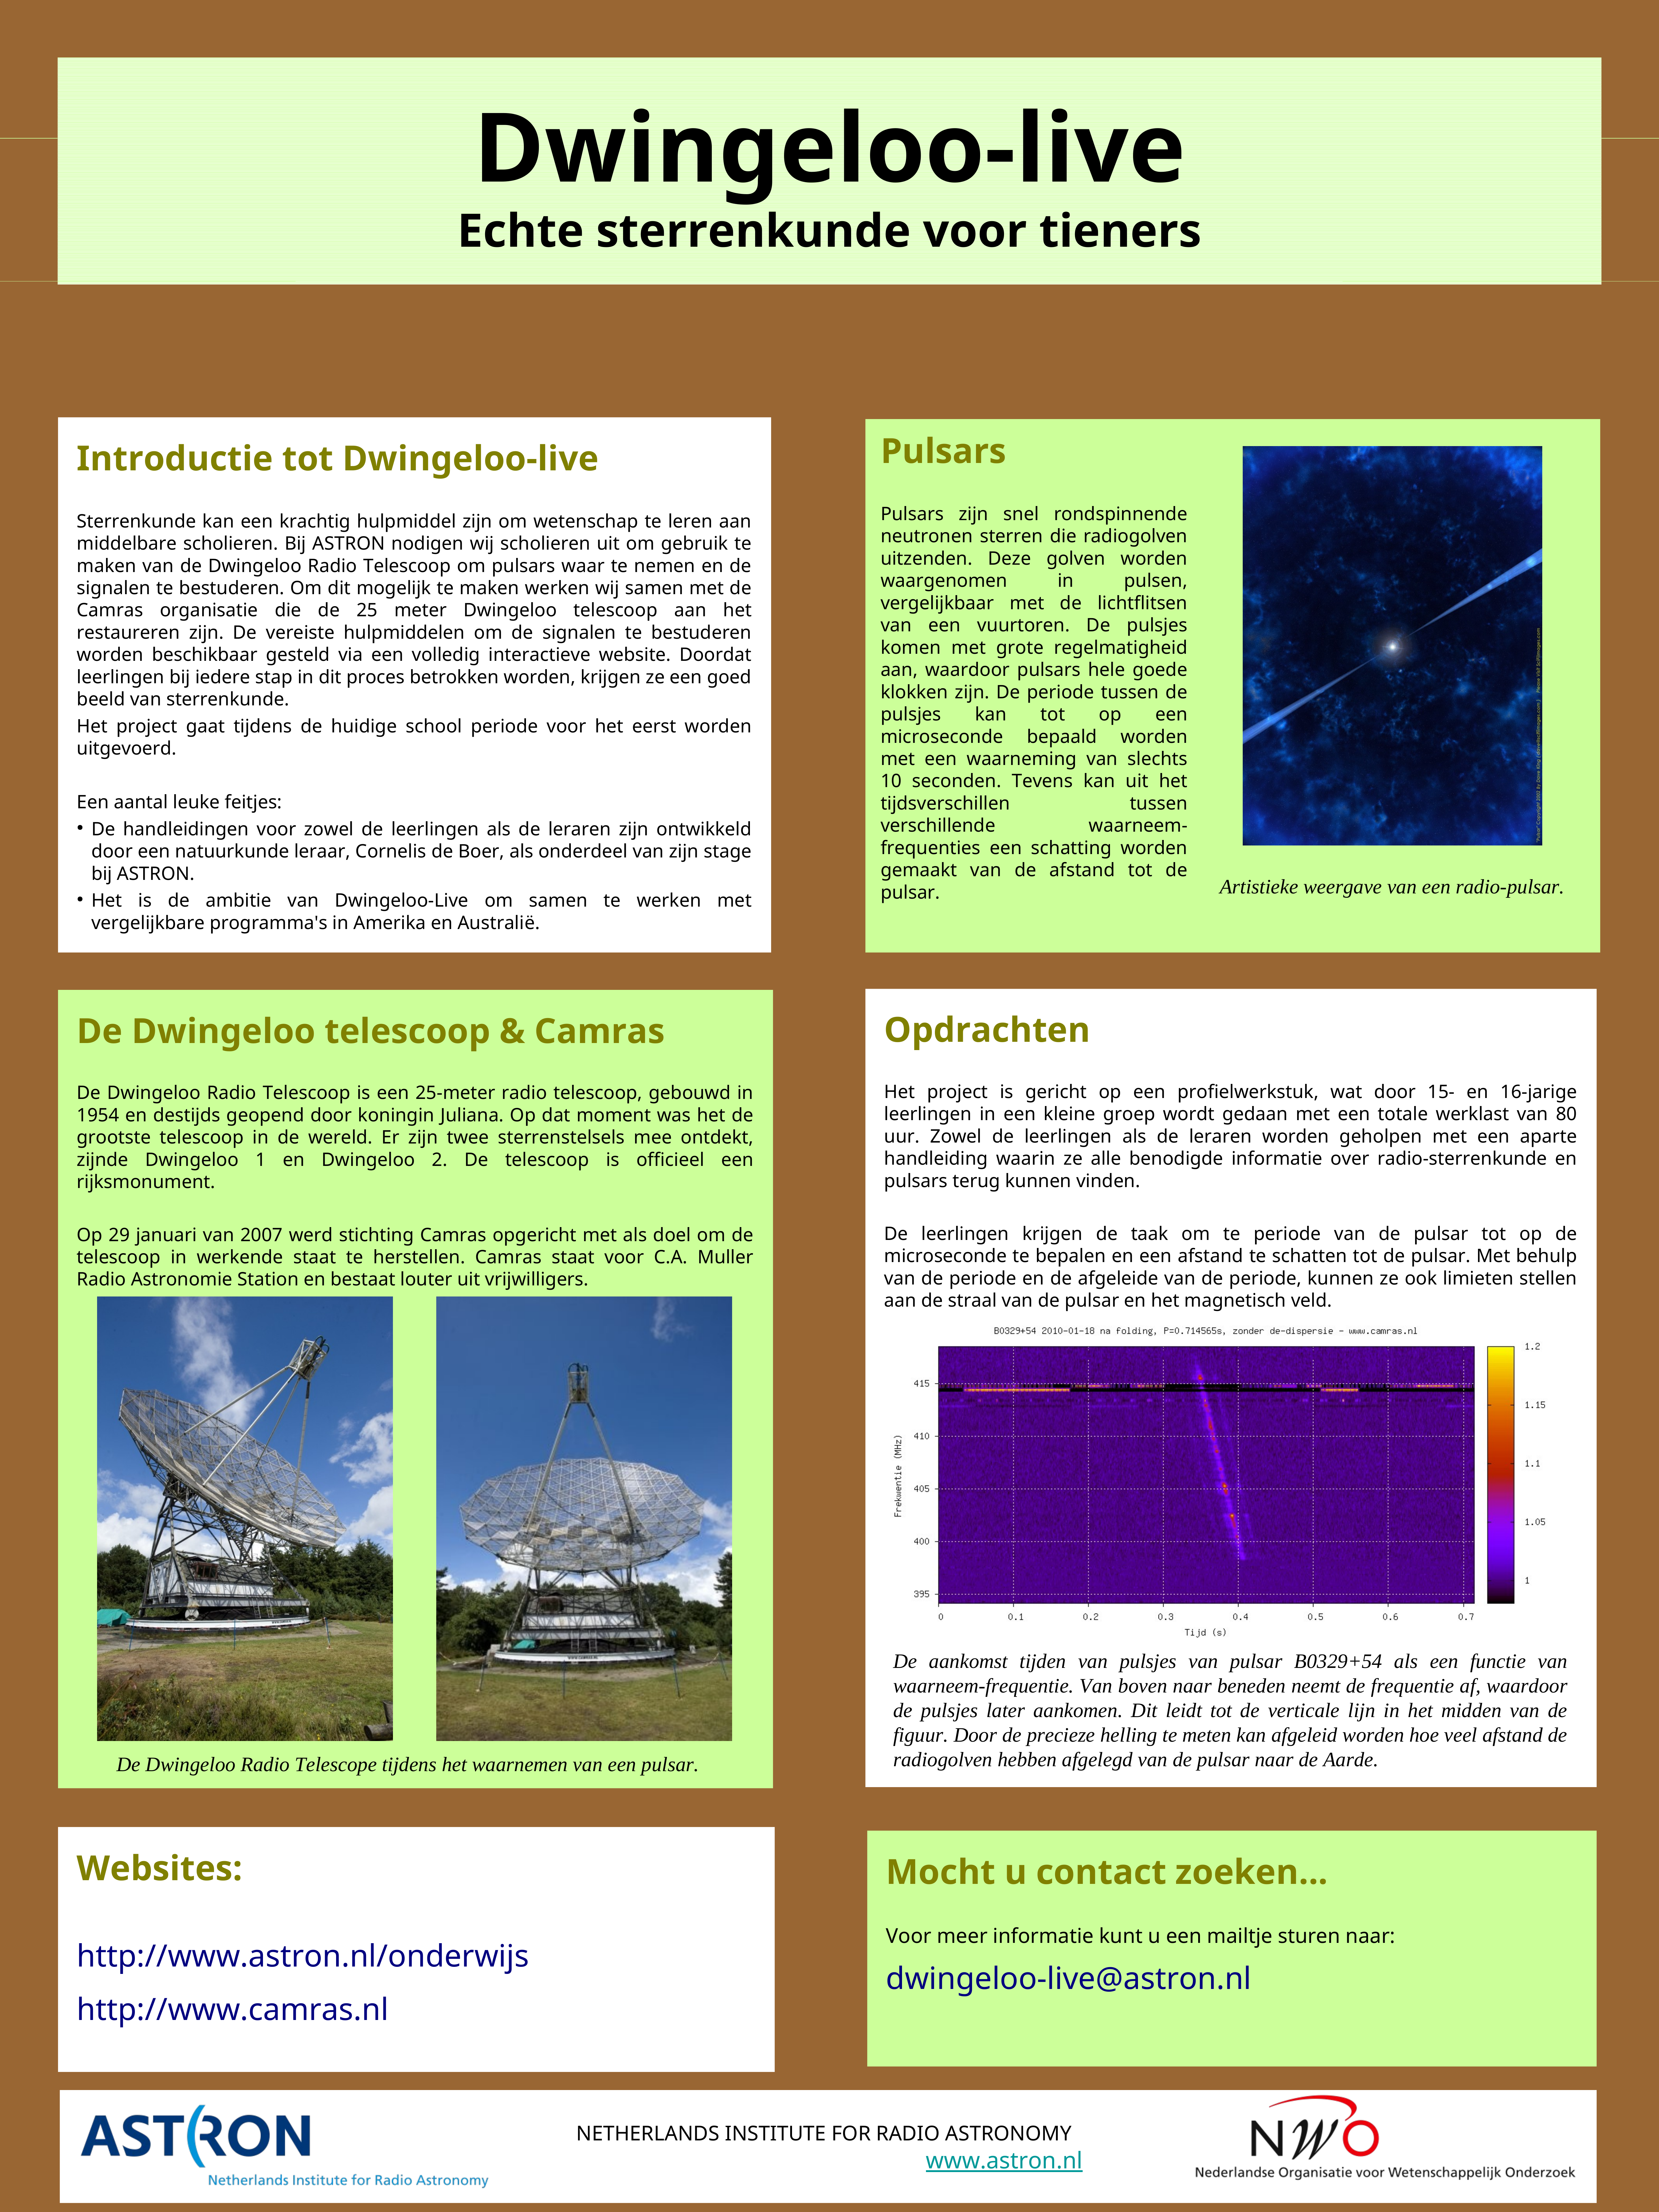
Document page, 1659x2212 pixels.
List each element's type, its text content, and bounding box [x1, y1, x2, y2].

text_box Artistieke weergave van een radio-pulsar. [1197, 854, 1588, 916]
picture [1243, 446, 1542, 845]
text_box [1207, 419, 1600, 953]
text_box Mocht u contact zoeken... Voor meer informatie kunt u een mailtje sturen naar: dwingeloo-live@astron.nl [867, 1830, 1597, 2067]
text_box Websites: http://www.astron.nl/onderwijs http://www.camras.nl [58, 1827, 775, 2072]
text_box [516, 2090, 1597, 2203]
picture [890, 1315, 1569, 1640]
text_box Pulsars Pulsars zijn snel rondspinnende neutronen sterren die radiogolven uitzenden. Deze golven worden waargenomen in pulsen, vergelijkbaar met de lichtflitsen van een vuurtoren. De pulsjes komen met grote regelmatigheid aan, waardoor pulsars hele goede klokken zijn. De periode tussen de pulsjes kan tot op een microseconde bepaald worden met een waarneming van slechts 10 seconden. Tevens kan uit het tijdsverschillen tussen verschillende waarneem-frequenties een schatting worden gemaakt van de afstand tot de pulsar. [862, 410, 1207, 1027]
text_box Introductie tot Dwingeloo-live Sterrenkunde kan een krachtig hulpmiddel zijn om wetenschap te leren aan middelbare scholieren. Bij ASTRON nodigen wij scholieren uit om gebruik te maken van de Dwingeloo Radio Telescoop om pulsars waar te nemen en de signalen te bestuderen. Om dit mogelijk te maken werken wij samen met de Camras organisatie die de 25 meter Dwingeloo telescoop aan het restaureren zijn. De vereiste hulpmiddelen om de signalen te bestuderen worden beschikbaar gesteld via een volledig interactieve website. Doordat leerlingen bij iedere stap in dit proces betrokken worden, krijgen ze een goed beeld van sterrenkunde. Het project gaat tijdens de huidige school periode voor het eerst worden uitgevoerd. Een aantal leuke feitjes: De handleidingen voor zowel de leerlingen als de leraren zijn ontwikkeld door een natuurkunde leraar, Cornelis de Boer, als onderdeel van zijn stage bij ASTRON. Het is de ambitie van Dwingeloo-Live om samen te werken met vergelijkbare programma's in Amerika en Australië. [58, 417, 771, 953]
picture [52, 2090, 516, 2212]
picture [97, 1296, 393, 1741]
text_box Opdrachten Het project is gericht op een profielwerkstuk, wat door 15- en 16-jarige leerlingen in een kleine groep wordt gedaan met een totale werklast van 80 uur. Zowel de leerlingen als de leraren worden geholpen met een aparte handleiding waarin ze alle benodigde informatie over radio-sterrenkunde en pulsars terug kunnen vinden. De leerlingen krijgen de taak om te periode van de pulsar tot op de microseconde te bepalen en een afstand te schatten tot de pulsar. Met behulp van de periode en de afgeleide van de periode, kunnen ze ook limieten stellen aan de straal van de pulsar en het magnetisch veld. [865, 989, 1597, 1787]
picture [436, 1296, 732, 1741]
picture [1140, 2092, 1577, 2181]
text_box NETHERLANDS INSTITUTE FOR RADIO ASTRONOMY www.astron.nl [423, 2121, 1085, 2180]
text_box Dwingeloo-live Echte sterrenkunde voor tieners [57, 57, 1602, 284]
text_box De Dwingeloo Radio Telescope tijdens het waarnemen van een pulsar. [54, 1732, 762, 1794]
text_box De aankomst tijden van pulsjes van pulsar B0329+54 als een functie van waarneem-frequentie. Van boven naar beneden neemt de frequentie af, waardoor de pulsjes later aankomen. Dit leidt tot de verticale lijn in het midden van de figuur. Door de precieze helling te meten kan afgeleid worden hoe veel afstand de radiogolven hebben afgelegd van de pulsar naar de Aarde. [884, 1638, 1578, 1780]
text_box De Dwingeloo telescoop & Camras De Dwingeloo Radio Telescoop is een 25-meter radio telescoop, gebouwd in 1954 en destijds geopend door koningin Juliana. Op dat moment was het de grootste telescoop in de wereld. Er zijn twee sterrenstelsels mee ontdekt, zijnde Dwingeloo 1 en Dwingeloo 2. De telescoop is officieel een rijksmonument. Op 29 januari van 2007 werd stichting Camras opgericht met als doel om de telescoop in werkende staat te herstellen. Camras staat voor C.A. Muller Radio Astronomie Station en bestaat louter uit vrijwilligers. [58, 990, 773, 1788]
